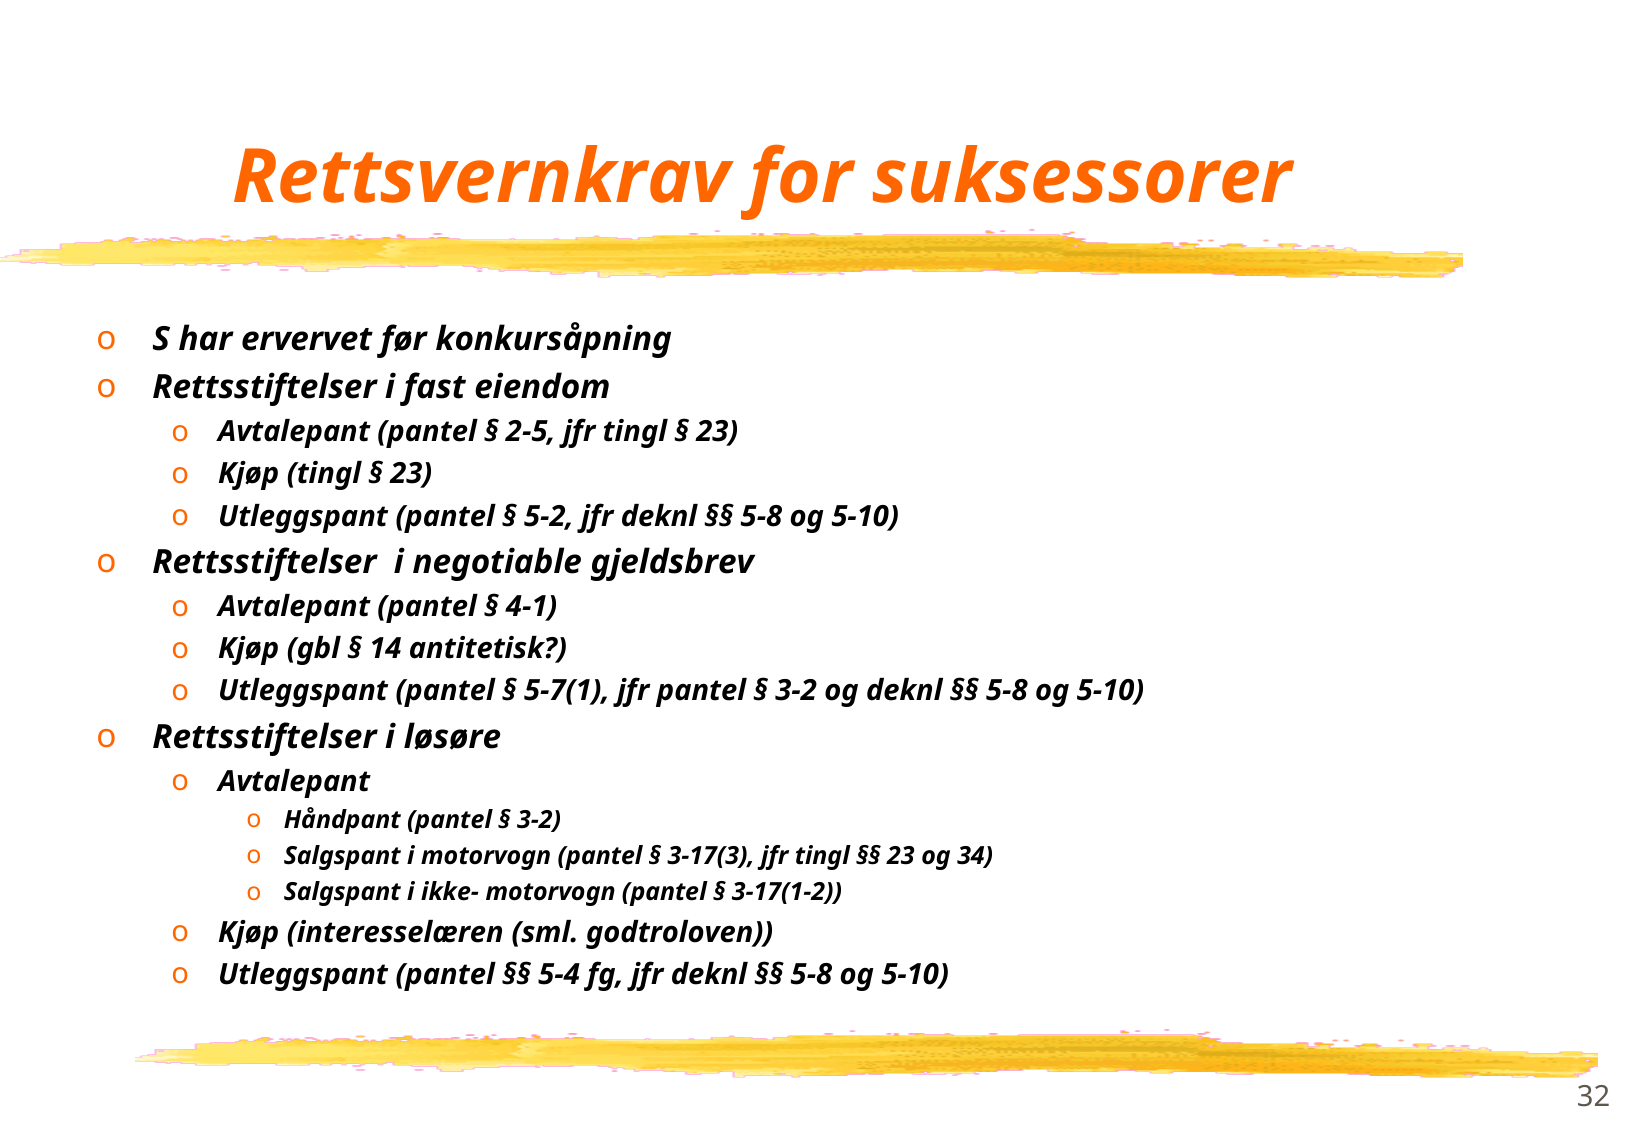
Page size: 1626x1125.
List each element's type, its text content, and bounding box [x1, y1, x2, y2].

picture [0, 224, 1463, 288]
picture [135, 1024, 1598, 1088]
text_box <number> [1516, 1050, 1626, 1125]
title Rettsvernkrav for suksessorer [72, 37, 1454, 225]
list S har ervervet før konkursåpning Rettsstiftelser i fast eiendom Avtalepant (pantel § 2-5, jfr tingl § 23) Kjøp (tingl § 23) Utleggspant (pantel § 5-2, jfr deknl §§ 5-8 og 5-10) Rettsstiftelser i negotiable gjeldsbrev Avtalepant (pantel § 4-1) Kjøp (gbl § 14 antitetisk?) Utleggspant (pantel § 5-7(1), jfr pantel § 3-2 og deknl §§ 5-8 og 5-10) Rettsstiftelser i løsøre Avtalepant Håndpant (pantel § 3-2) Salgspant i motorvogn (pantel § 3-17(3), jfr tingl §§ 23 og 34) Salgspant i ikke- motorvogn (pantel § 3-17(1-2)) Kjøp (interesselæren (sml. godtroloven)) Utleggspant (pantel §§ 5-4 fg, jfr deknl §§ 5-8 og 5-10) [81, 309, 1535, 1001]
